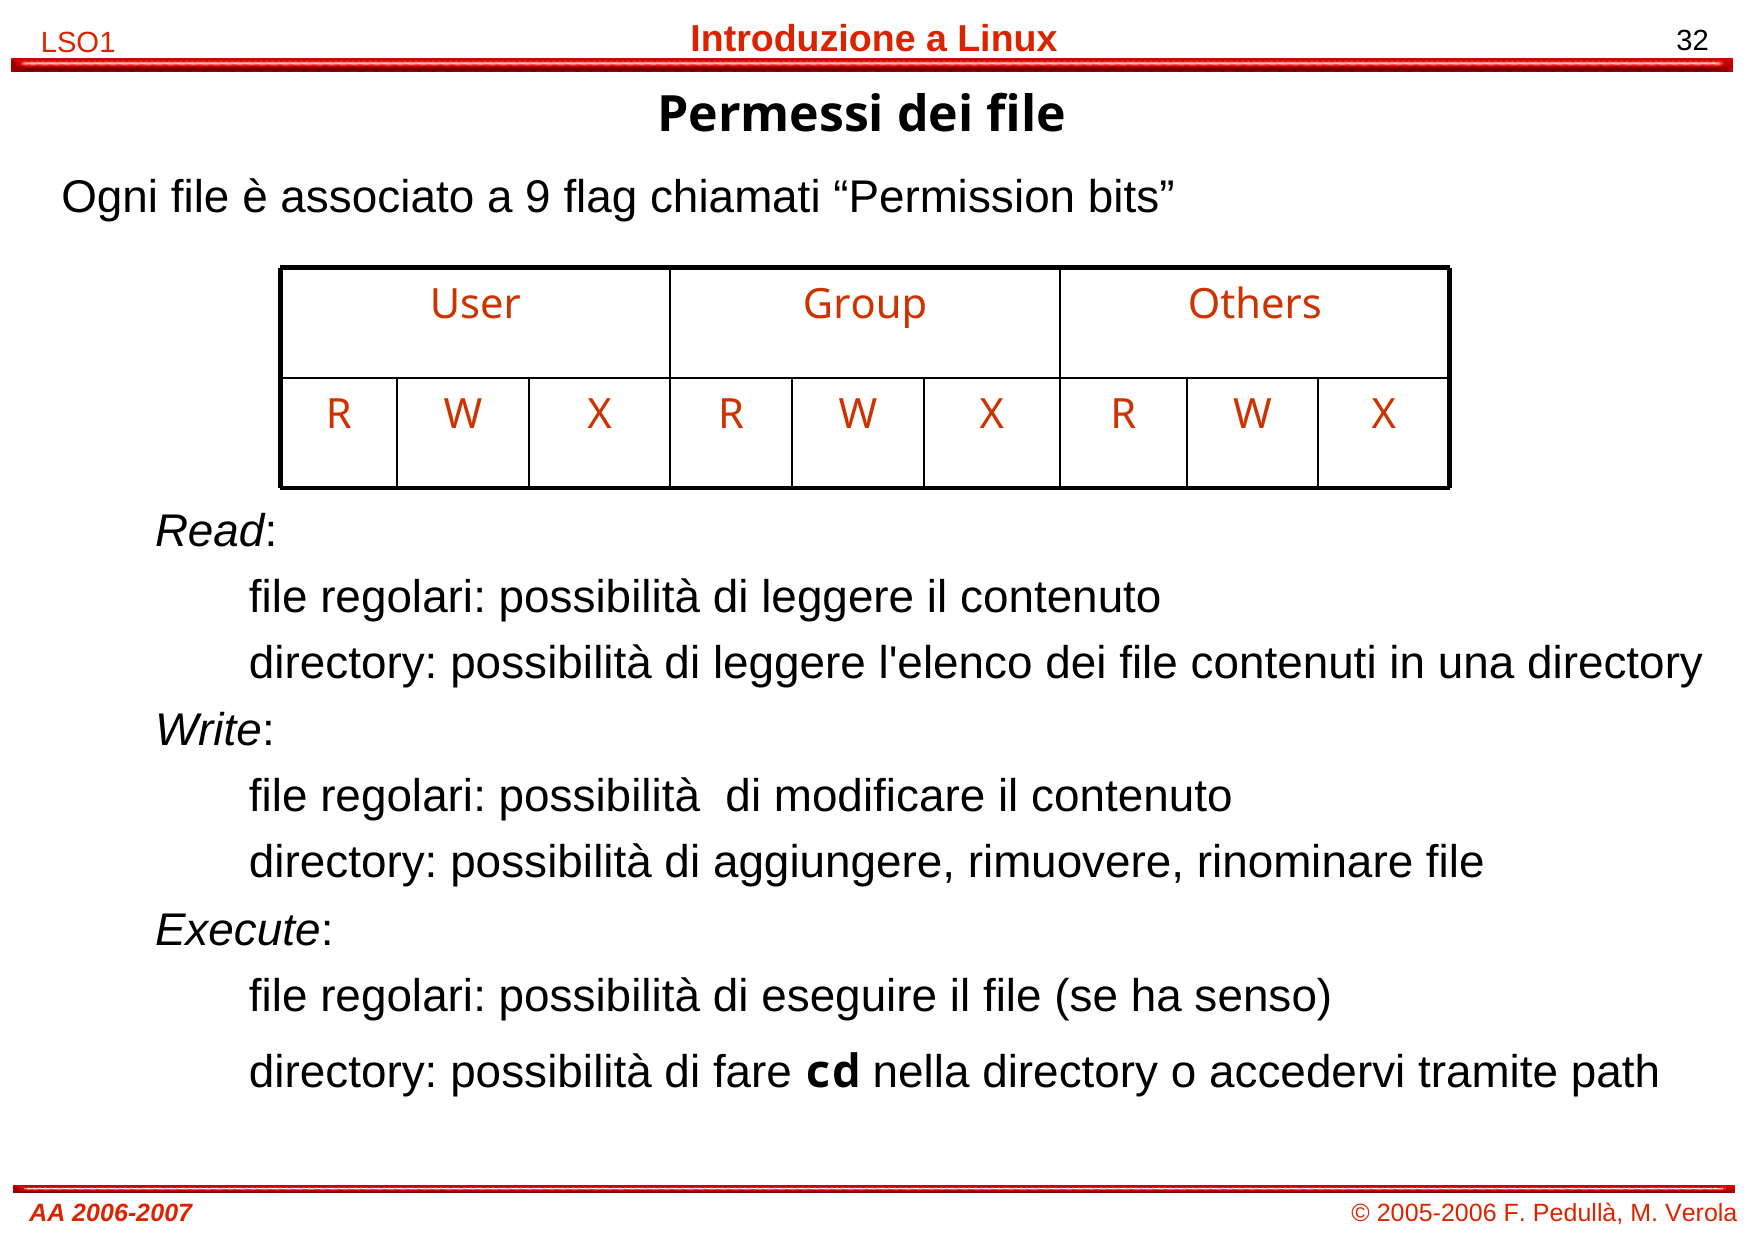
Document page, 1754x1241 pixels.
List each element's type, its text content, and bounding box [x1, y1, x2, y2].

picture [13, 1185, 46, 1193]
list W [793, 379, 923, 486]
list W [1188, 379, 1317, 486]
list R [1061, 379, 1186, 486]
list X [530, 379, 669, 486]
list Ogni file è associato a 9 flag chiamati “Permission bits” Read: file regolari: possibilità di leggere il contenuto directory: possibilità di leggere l'elenco dei file contenuti in una directory Write: file regolari: possibilità di modificare il contenuto directory: possibilità di aggiungere, rimuovere, rinominare file Execute: file regolari: possibilità di eseguire il file (se ha senso) directory: possibilità di fare cd nella directory o accedervi tramite path [46, 159, 1721, 1241]
picture [11, 58, 1733, 72]
title Permessi dei file [642, 66, 1128, 159]
list W [398, 379, 528, 486]
list User [283, 270, 669, 377]
list X [1319, 379, 1447, 486]
list R [671, 379, 791, 486]
list R [283, 379, 396, 486]
picture [1721, 1185, 1735, 1193]
list Others [1061, 270, 1447, 377]
list Group [671, 270, 1059, 377]
list X [925, 379, 1059, 486]
